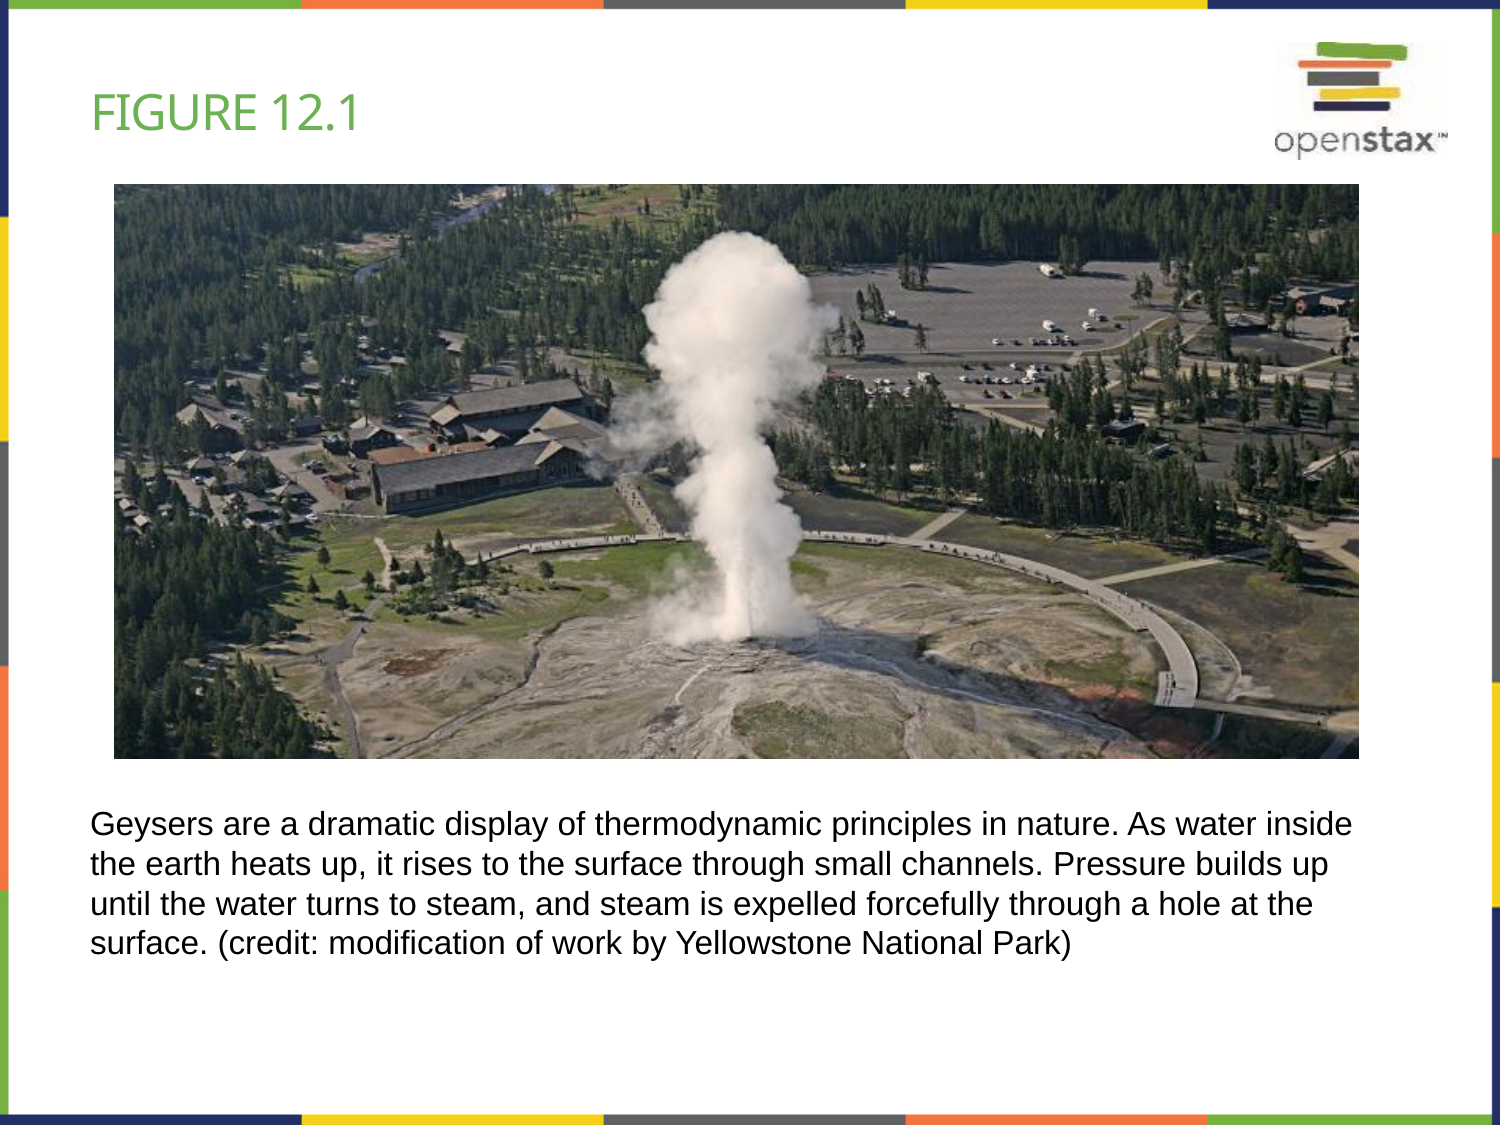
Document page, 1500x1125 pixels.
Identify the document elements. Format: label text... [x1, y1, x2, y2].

picture [0, 0, 1500, 1125]
list Geysers are a dramatic display of thermodynamic principles in nature. As water inside the earth heats up, it rises to the surface through small channels. Pressure builds up until the water turns to steam, and steam is expelled forcefully through a hole at the surface. (credit: modification of work by Yellowstone National Park) [75, 794, 1398, 986]
title Figure 12.1 [75, 39, 1398, 148]
